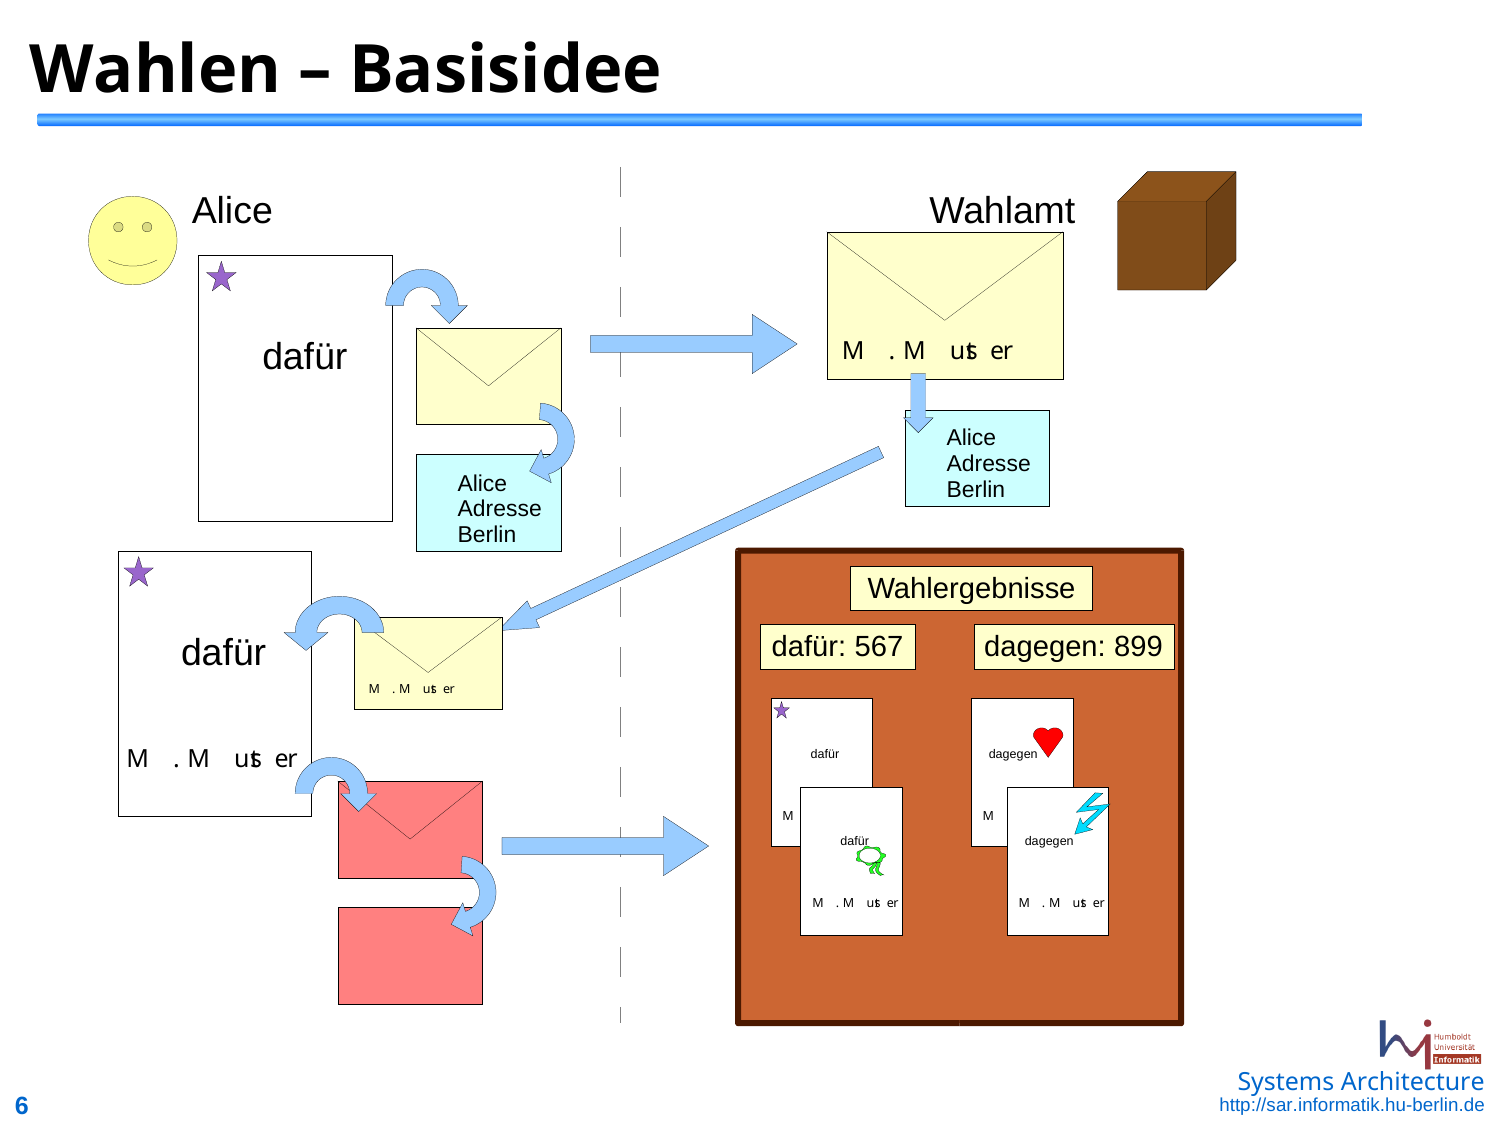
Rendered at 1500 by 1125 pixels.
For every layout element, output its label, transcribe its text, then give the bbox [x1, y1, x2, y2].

chart [29, 137, 1500, 1059]
title Wahlen – Basisidee [29, 19, 1500, 115]
picture [1376, 1059, 1483, 1071]
